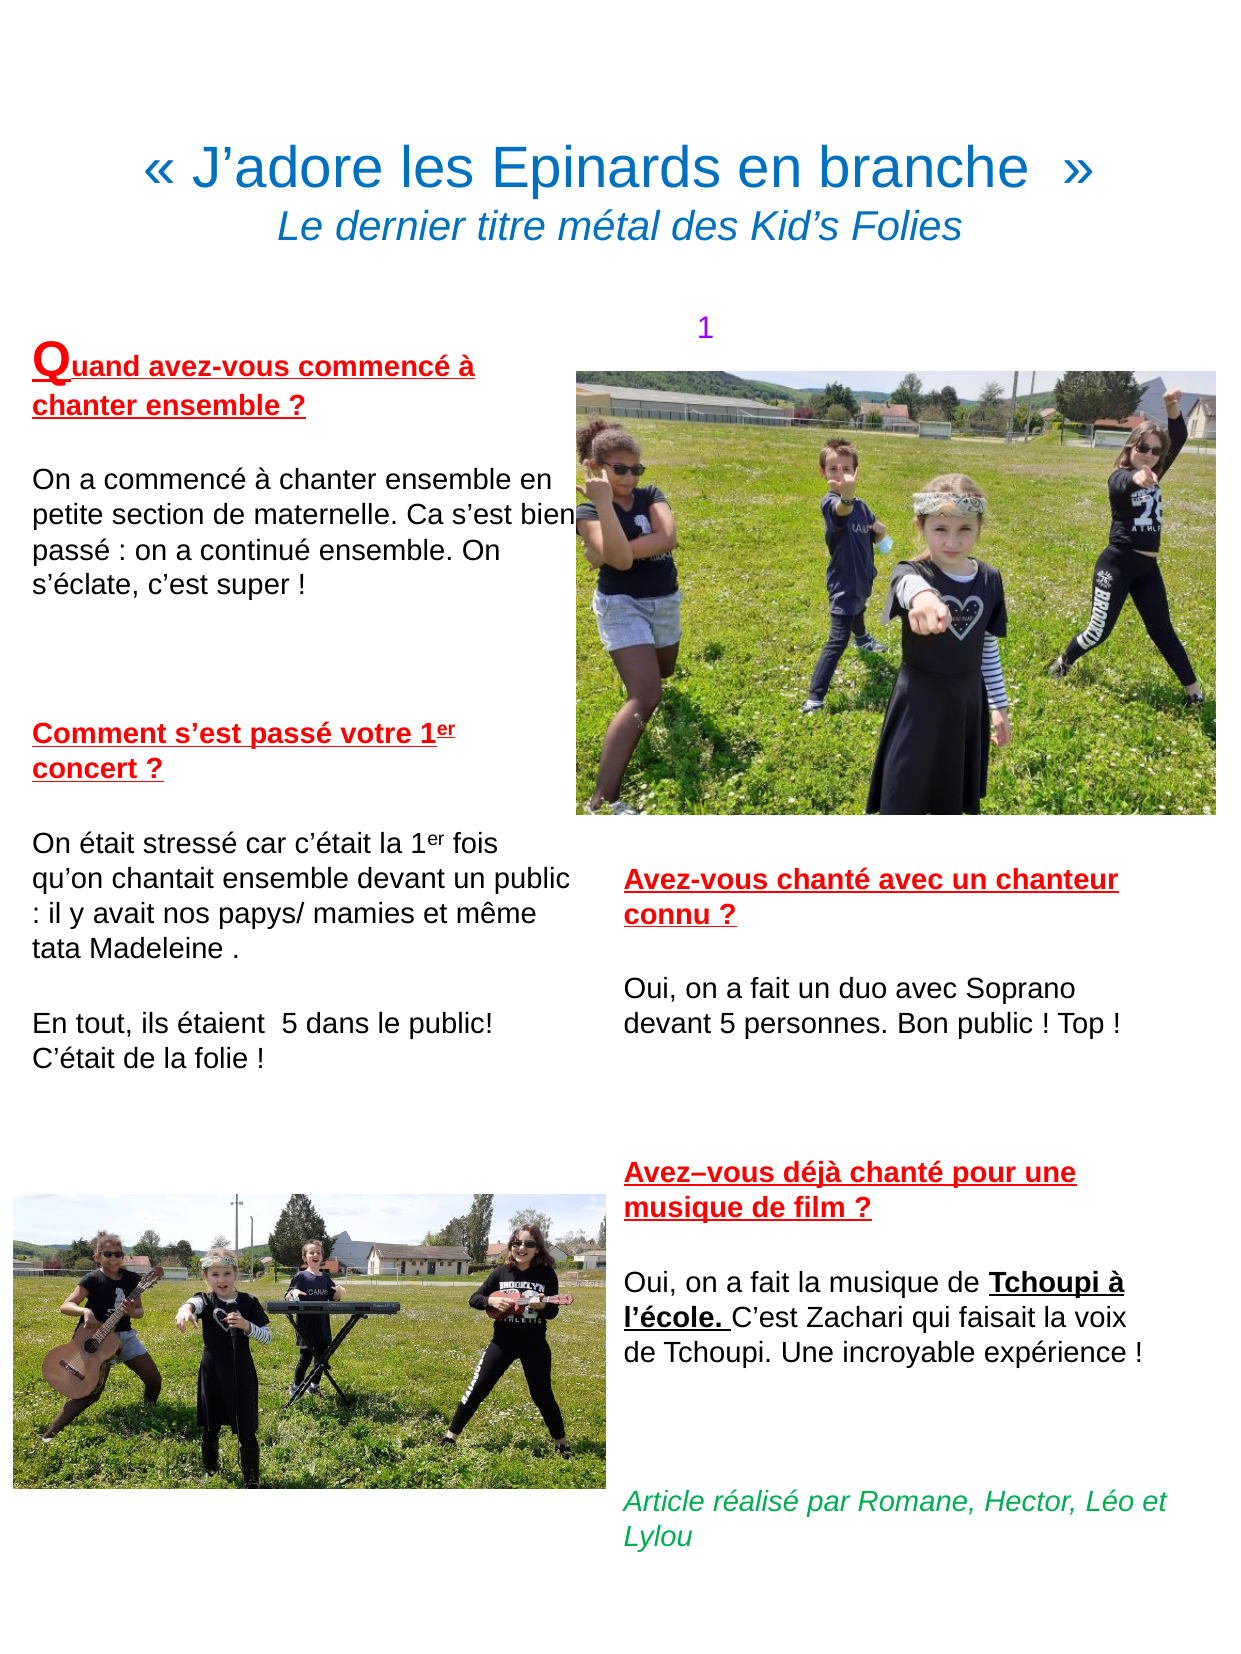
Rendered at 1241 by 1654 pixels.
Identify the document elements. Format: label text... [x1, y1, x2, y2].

list Quand avez-vous commencé à chanter ensemble ? On a commencé à chanter ensemble en petite section de maternelle. Ca s’est bien passé : on a continué ensemble. On s’éclate, c’est super ! Comment s’est passé votre 1er concert ? On était stressé car c’était la 1er fois qu’on chantait ensemble devant un public : il y avait nos papys/ mamies et même tata Madeleine . En tout, ils étaient 5 dans le public! C’était de la folie ! [32, 326, 577, 1194]
picture [13, 1194, 606, 1489]
picture [576, 371, 1216, 815]
title « J’adore les Epinards en branche » Le dernier titre métal des Kid’s Folies [62, 128, 1179, 250]
list 1 [696, 307, 1216, 345]
list Avez-vous chanté avec un chanteur connu ? Oui, on a fait un duo avec Soprano devant 5 personnes. Bon public ! Top ! Avez–vous déjà chanté pour une musique de film ? Oui, on a fait la musique de Tchoupi à l’école. C’est Zachari qui faisait la voix de Tchoupi. Une incroyable expérience ! Article réalisé par Romane, Hector, Léo et Lylou [623, 859, 1169, 1635]
